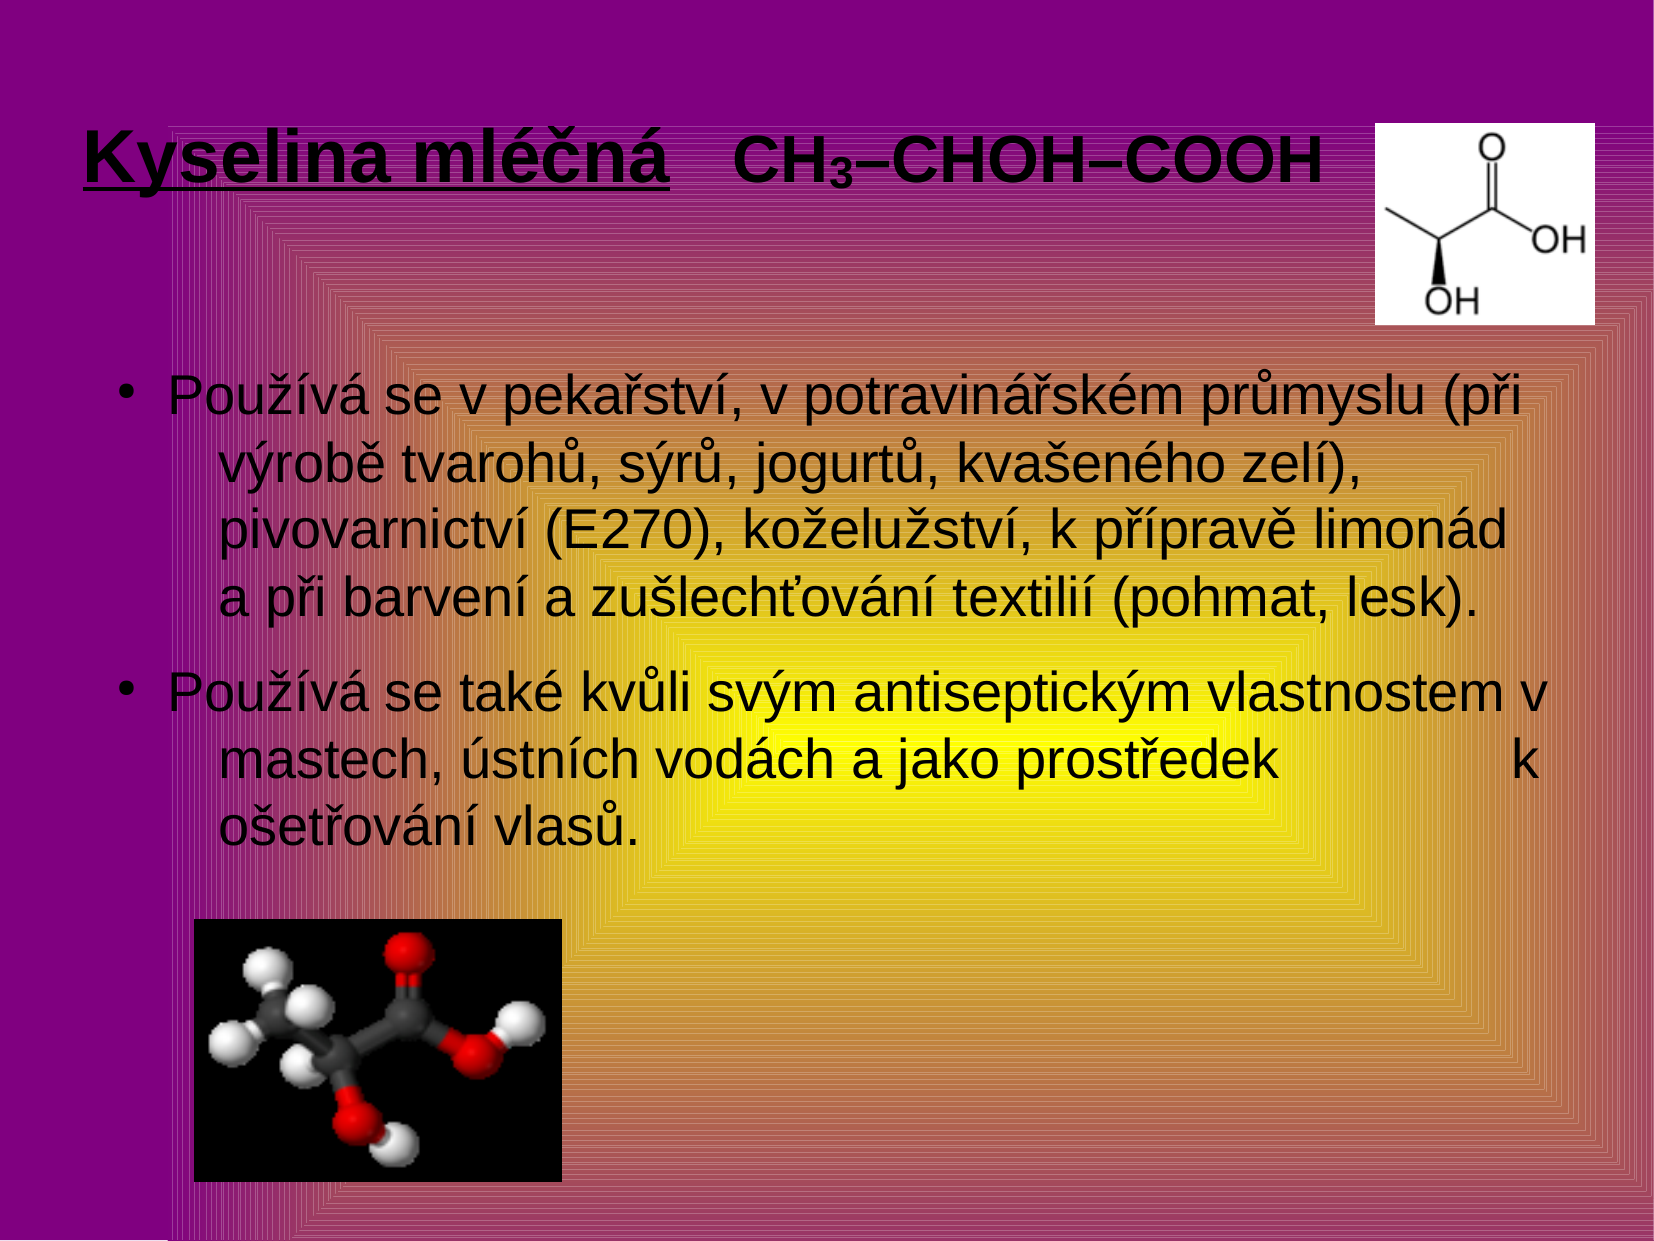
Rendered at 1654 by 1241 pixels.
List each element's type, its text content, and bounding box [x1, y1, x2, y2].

title Kyselina mléčná CH3–CHOH–COOH [82, 49, 1571, 257]
picture [1375, 123, 1595, 325]
picture [194, 919, 562, 1182]
list Používá se v pekařství, v potravinářském průmyslu (při výrobě tvarohů, sýrů, jogurtů, kvašeného zelí), pivovarnictví (E270), koželužství, k přípravě limonád a při barvení a zušlechťování textilií (pohmat, lesk). Používá se také kvůli svým antiseptickým vlastnostem v mastech, ústních vodách a jako prostředek k ošetřování vlasů. [82, 359, 1571, 867]
